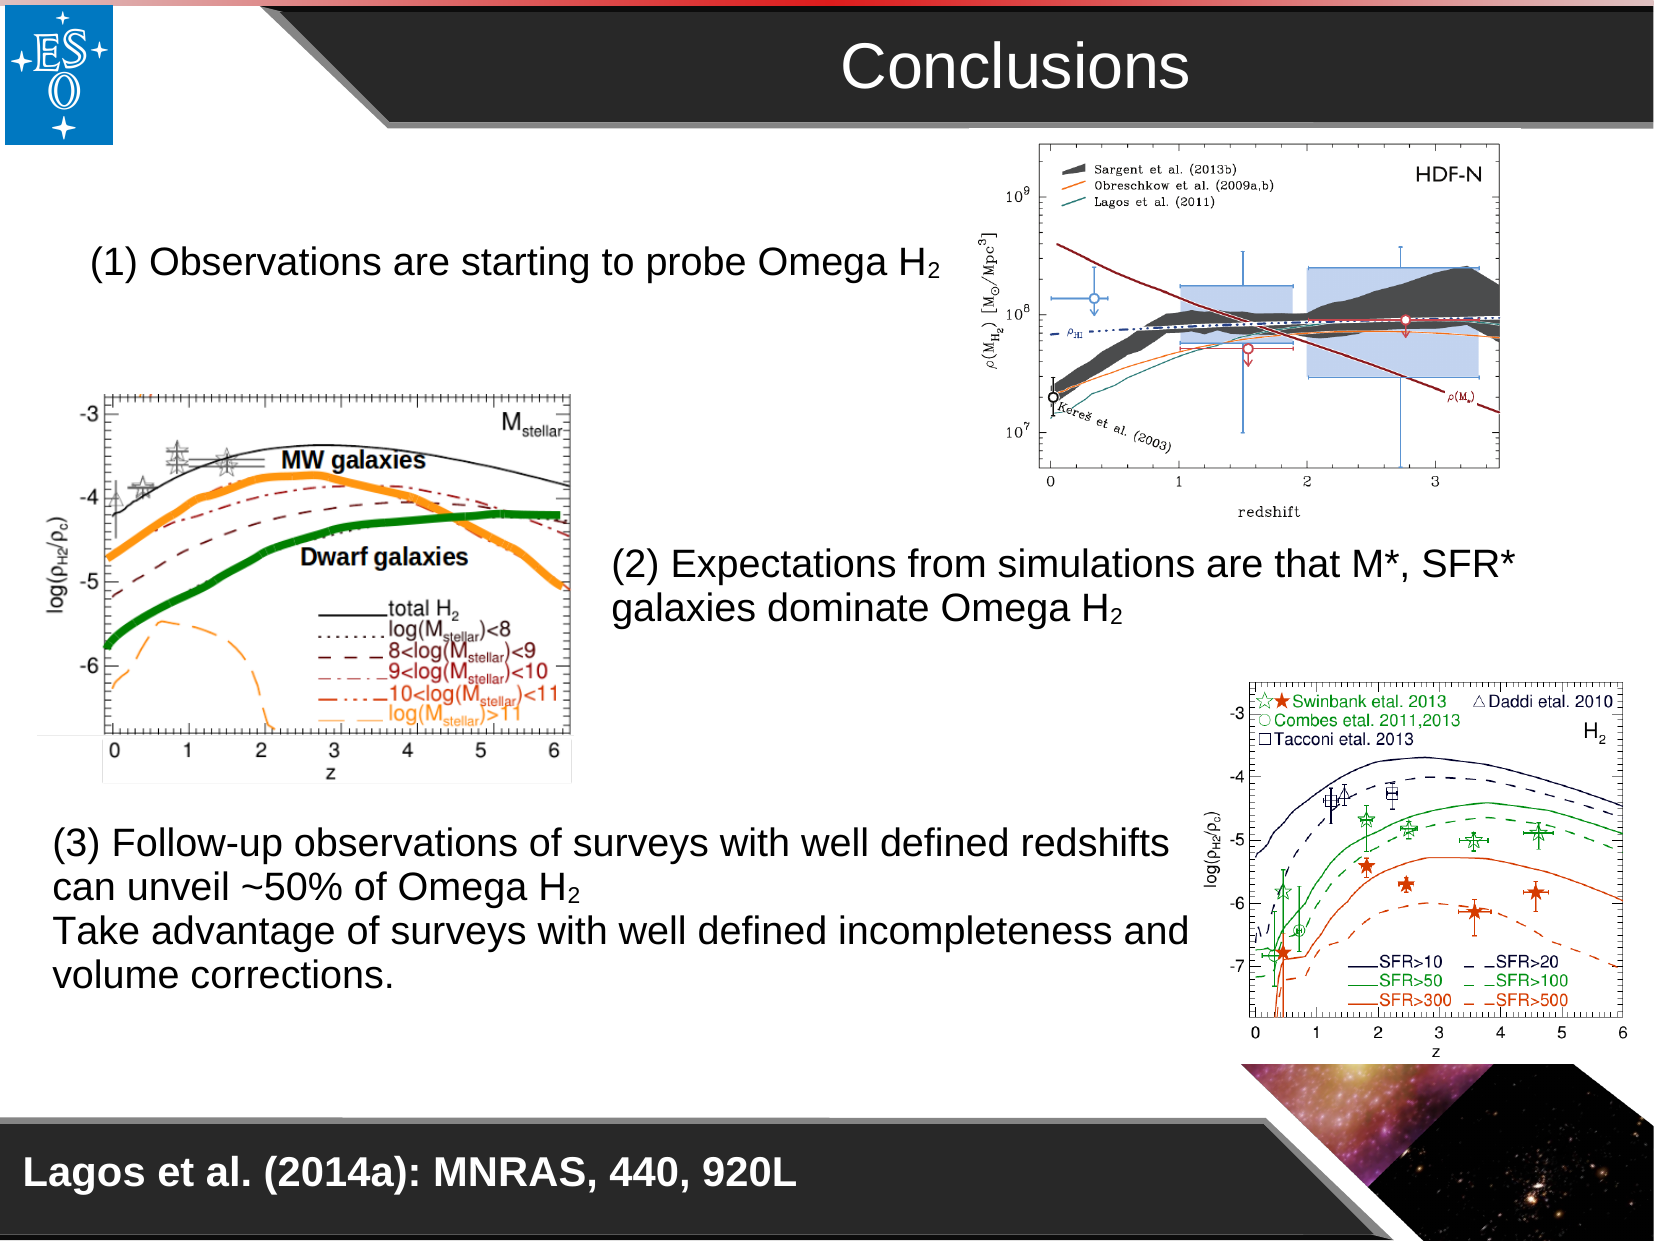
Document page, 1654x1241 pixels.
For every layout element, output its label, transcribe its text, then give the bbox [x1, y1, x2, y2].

text_box (1) Observations are starting to probe Omega H2 [75, 187, 969, 338]
text_box [1485, 517, 1527, 577]
picture [5, 5, 113, 145]
picture [969, 128, 1521, 520]
text_box (2) Expectations from simulations are that M*, SFR* galaxies dominate Omega H2 [596, 534, 1617, 651]
title Conclusions [397, 20, 1635, 106]
picture [37, 394, 574, 788]
text_box (3) Follow-up observations of surveys with well defined redshifts can unveil ~50% of Omega H2 Take advantage of surveys with well defined incompleteness and volume corrections. [37, 813, 1194, 1018]
text_box Lagos et al. (2014a): MNRAS, 440, 920L [7, 1142, 1546, 1204]
picture [1194, 675, 1654, 1241]
